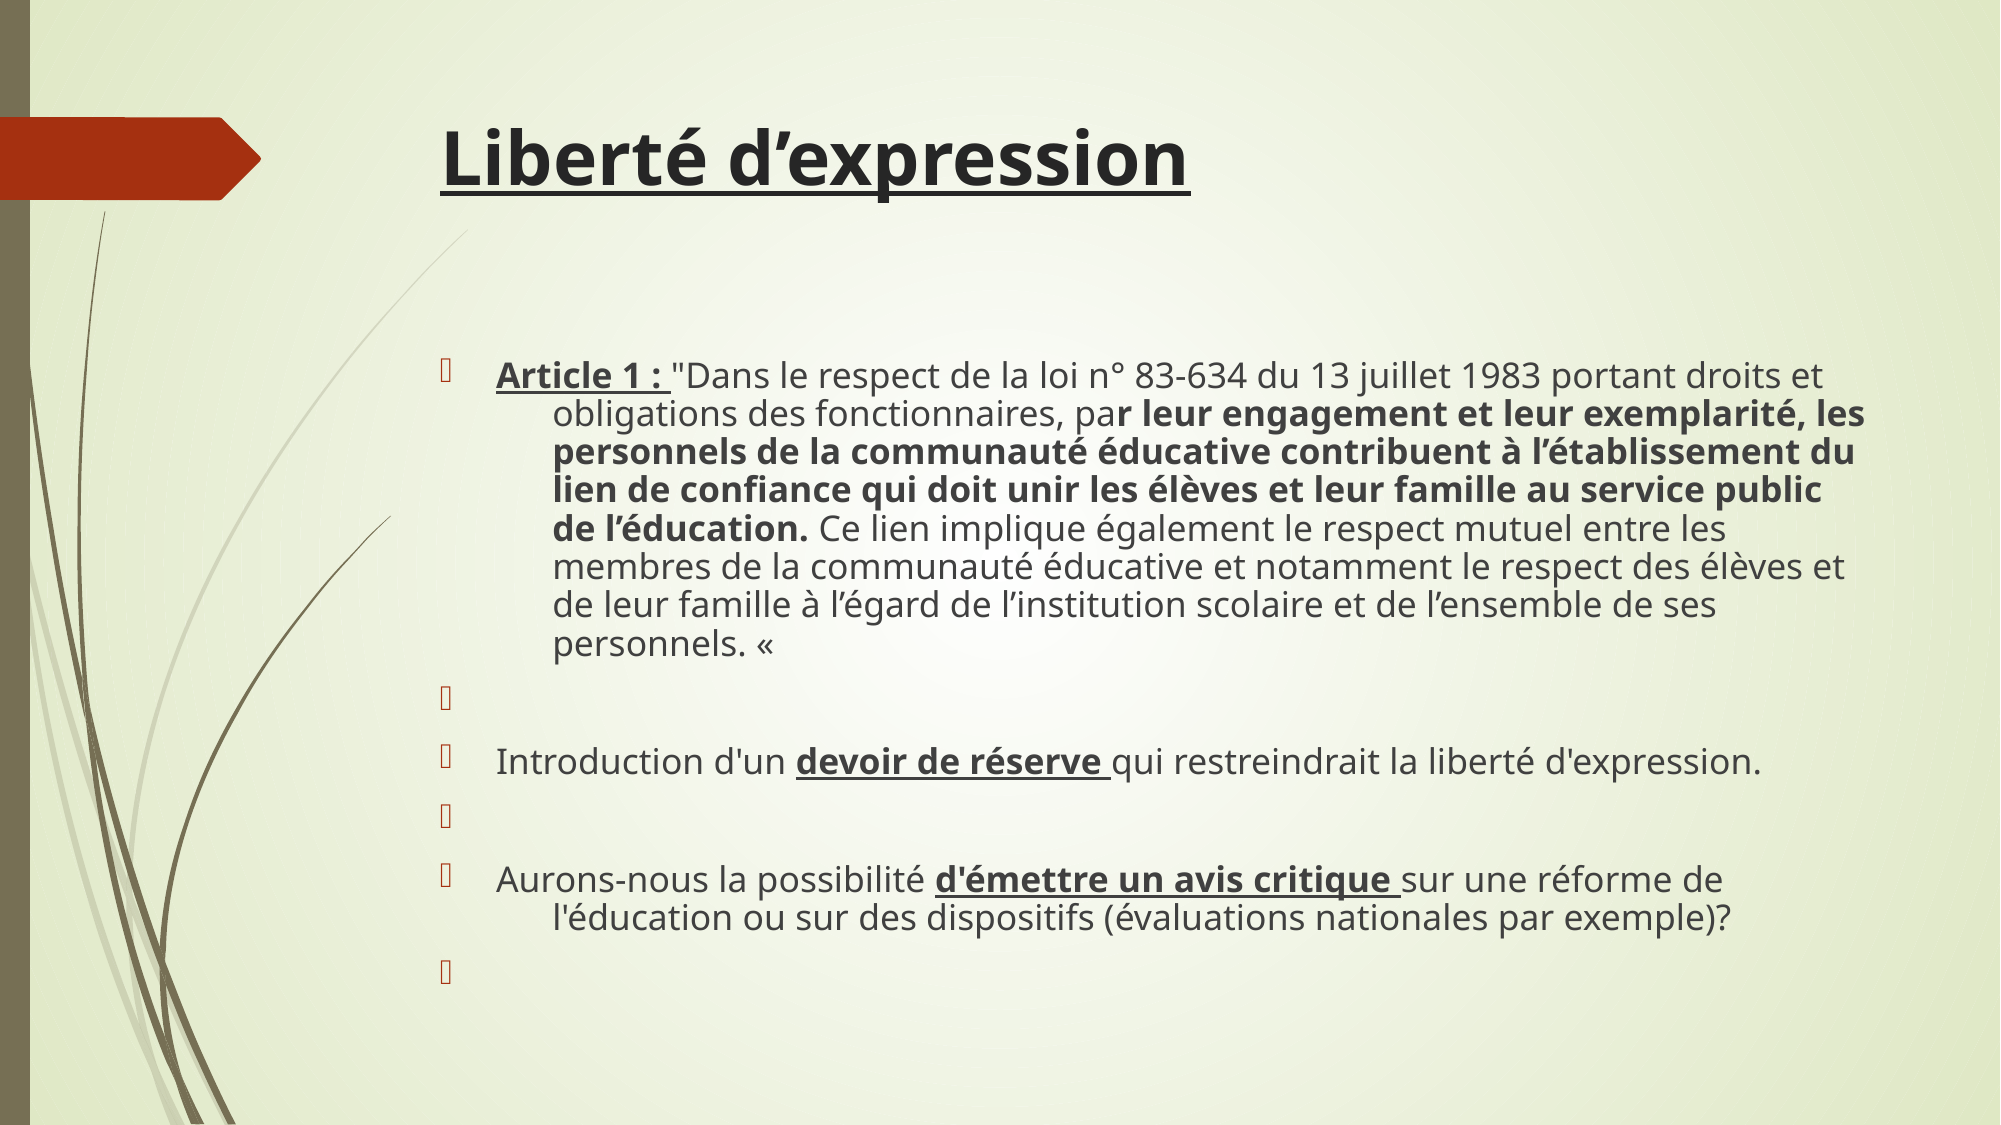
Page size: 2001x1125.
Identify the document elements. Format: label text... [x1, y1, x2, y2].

title Liberté d’expression [425, 102, 1888, 313]
list Article 1 : "Dans le respect de la loi n° 83‑634 du 13 juillet 1983 portant droits et obligations des fonctionnaires, par leur engagement et leur exemplarité, les personnels de la communauté éducative contribuent à l’établissement du lien de confiance qui doit unir les élèves et leur famille au service public de l’éducation. Ce lien implique également le respect mutuel entre les membres de la communauté éducative et notamment le respect des élèves et de leur famille à l’égard de l’institution scolaire et de l’ensemble de ses personnels. « Introduction d'un devoir de réserve qui restreindrait la liberté d'expression. Aurons-nous la possibilité d'émettre un avis critique sur une réforme de l'éducation ou sur des dispositifs (évaluations nationales par exemple)? [424, 350, 1888, 970]
